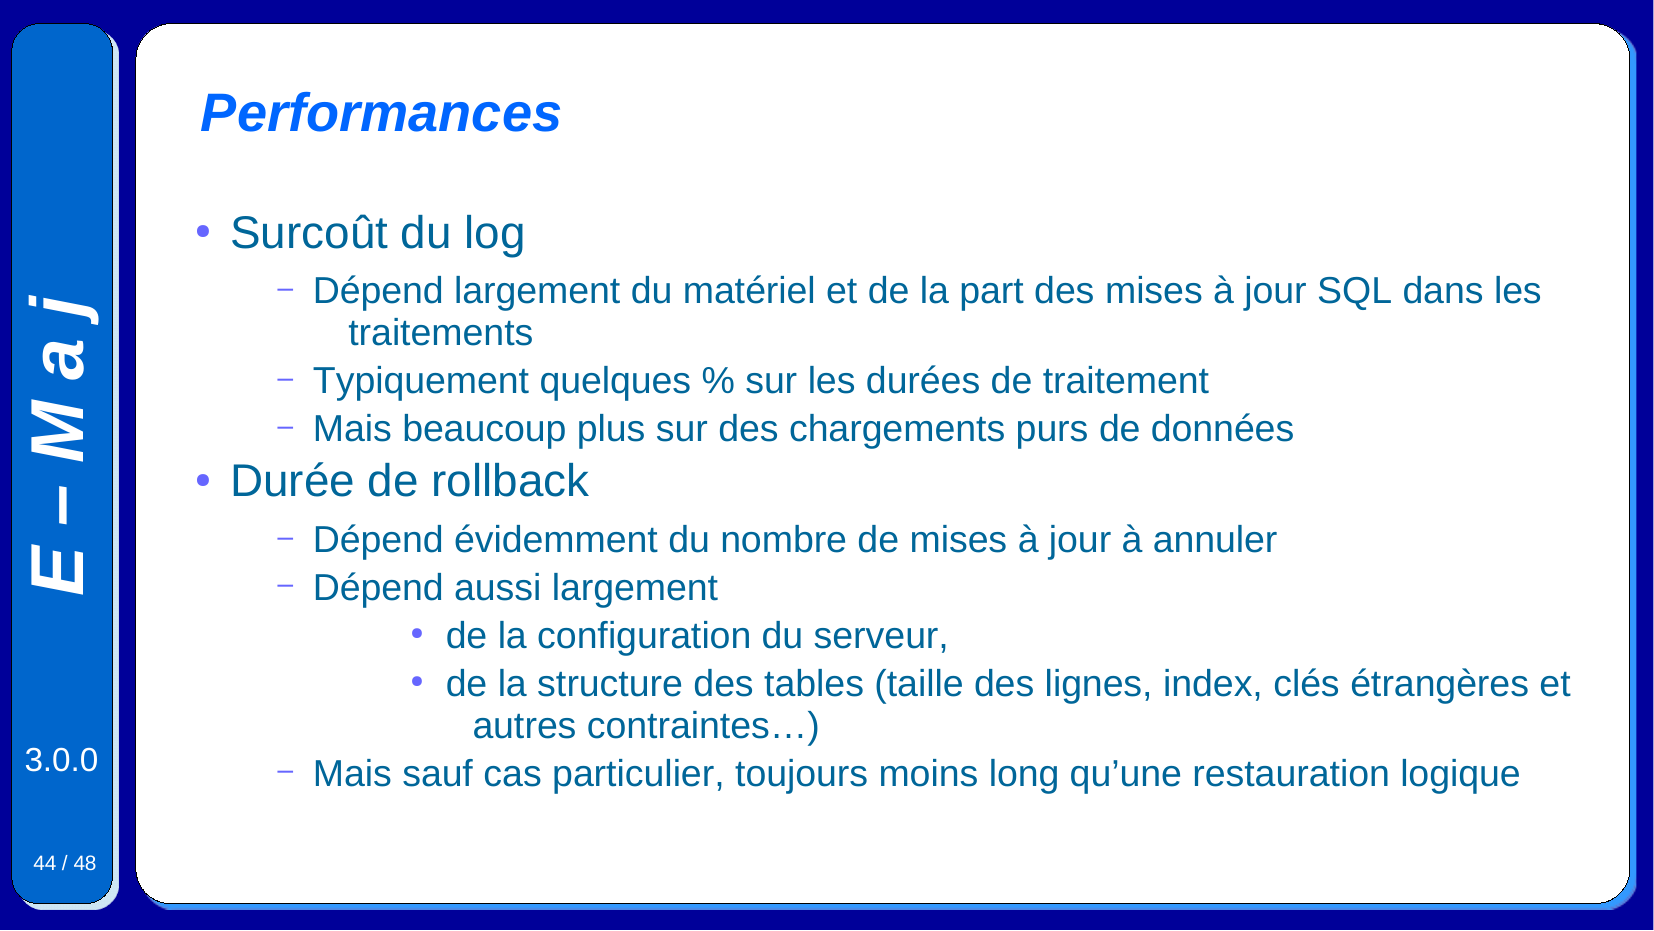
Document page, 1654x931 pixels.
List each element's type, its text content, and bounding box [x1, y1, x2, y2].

title Performances [200, 34, 1575, 191]
list Surcoût du log Dépend largement du matériel et de la part des mises à jour SQL dans les traitements Typiquement quelques % sur les durées de traitement Mais beaucoup plus sur des chargements purs de données Durée de rollback Dépend évidemment du nombre de mises à jour à annuler Dépend aussi largement de la configuration du serveur, de la structure des tables (taille des lignes, index, clés étrangères et autres contraintes…) Mais sauf cas particulier, toujours moins long qu’une restauration logique [177, 206, 1587, 827]
